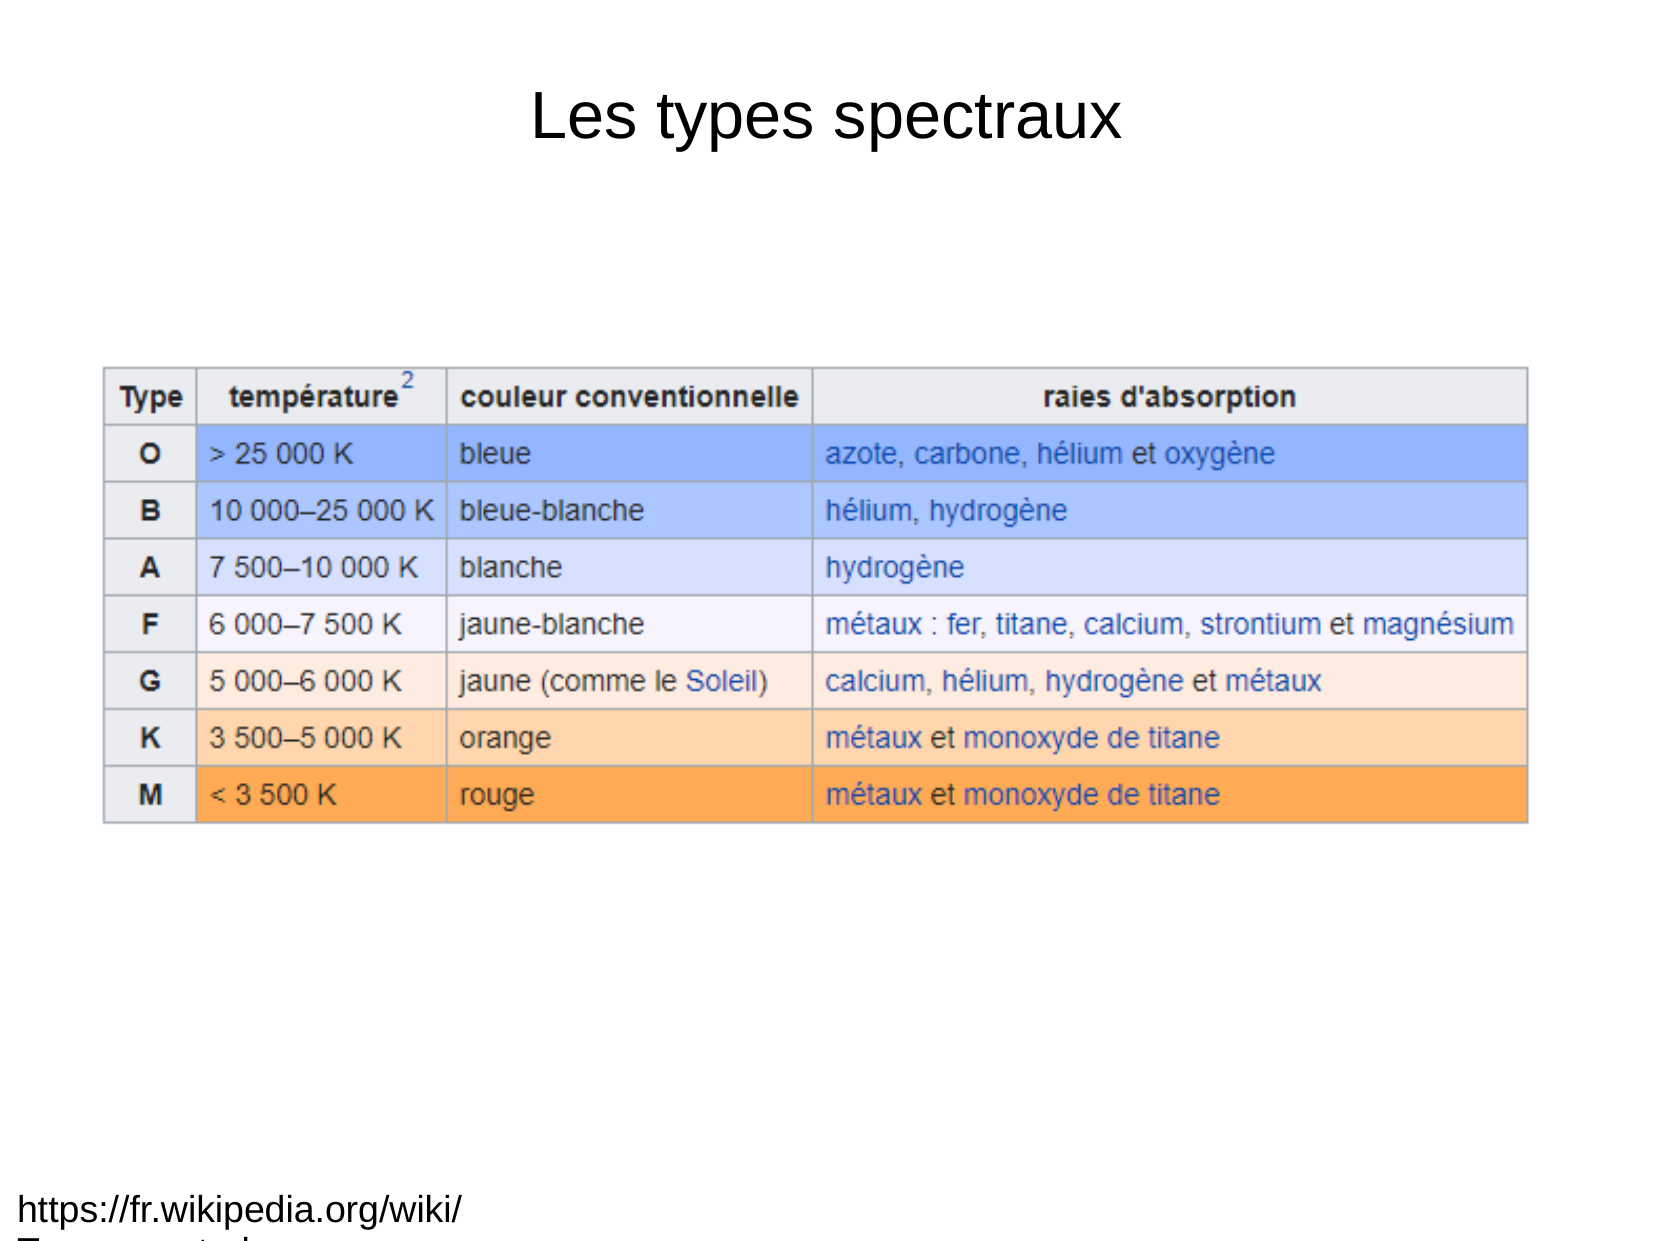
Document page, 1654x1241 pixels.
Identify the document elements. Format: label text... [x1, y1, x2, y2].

text_box https://fr.wikipedia.org/wiki/Type_spectral [2, 1181, 709, 1239]
picture [95, 359, 1548, 839]
text_box Les types spectraux [0, 71, 1654, 161]
